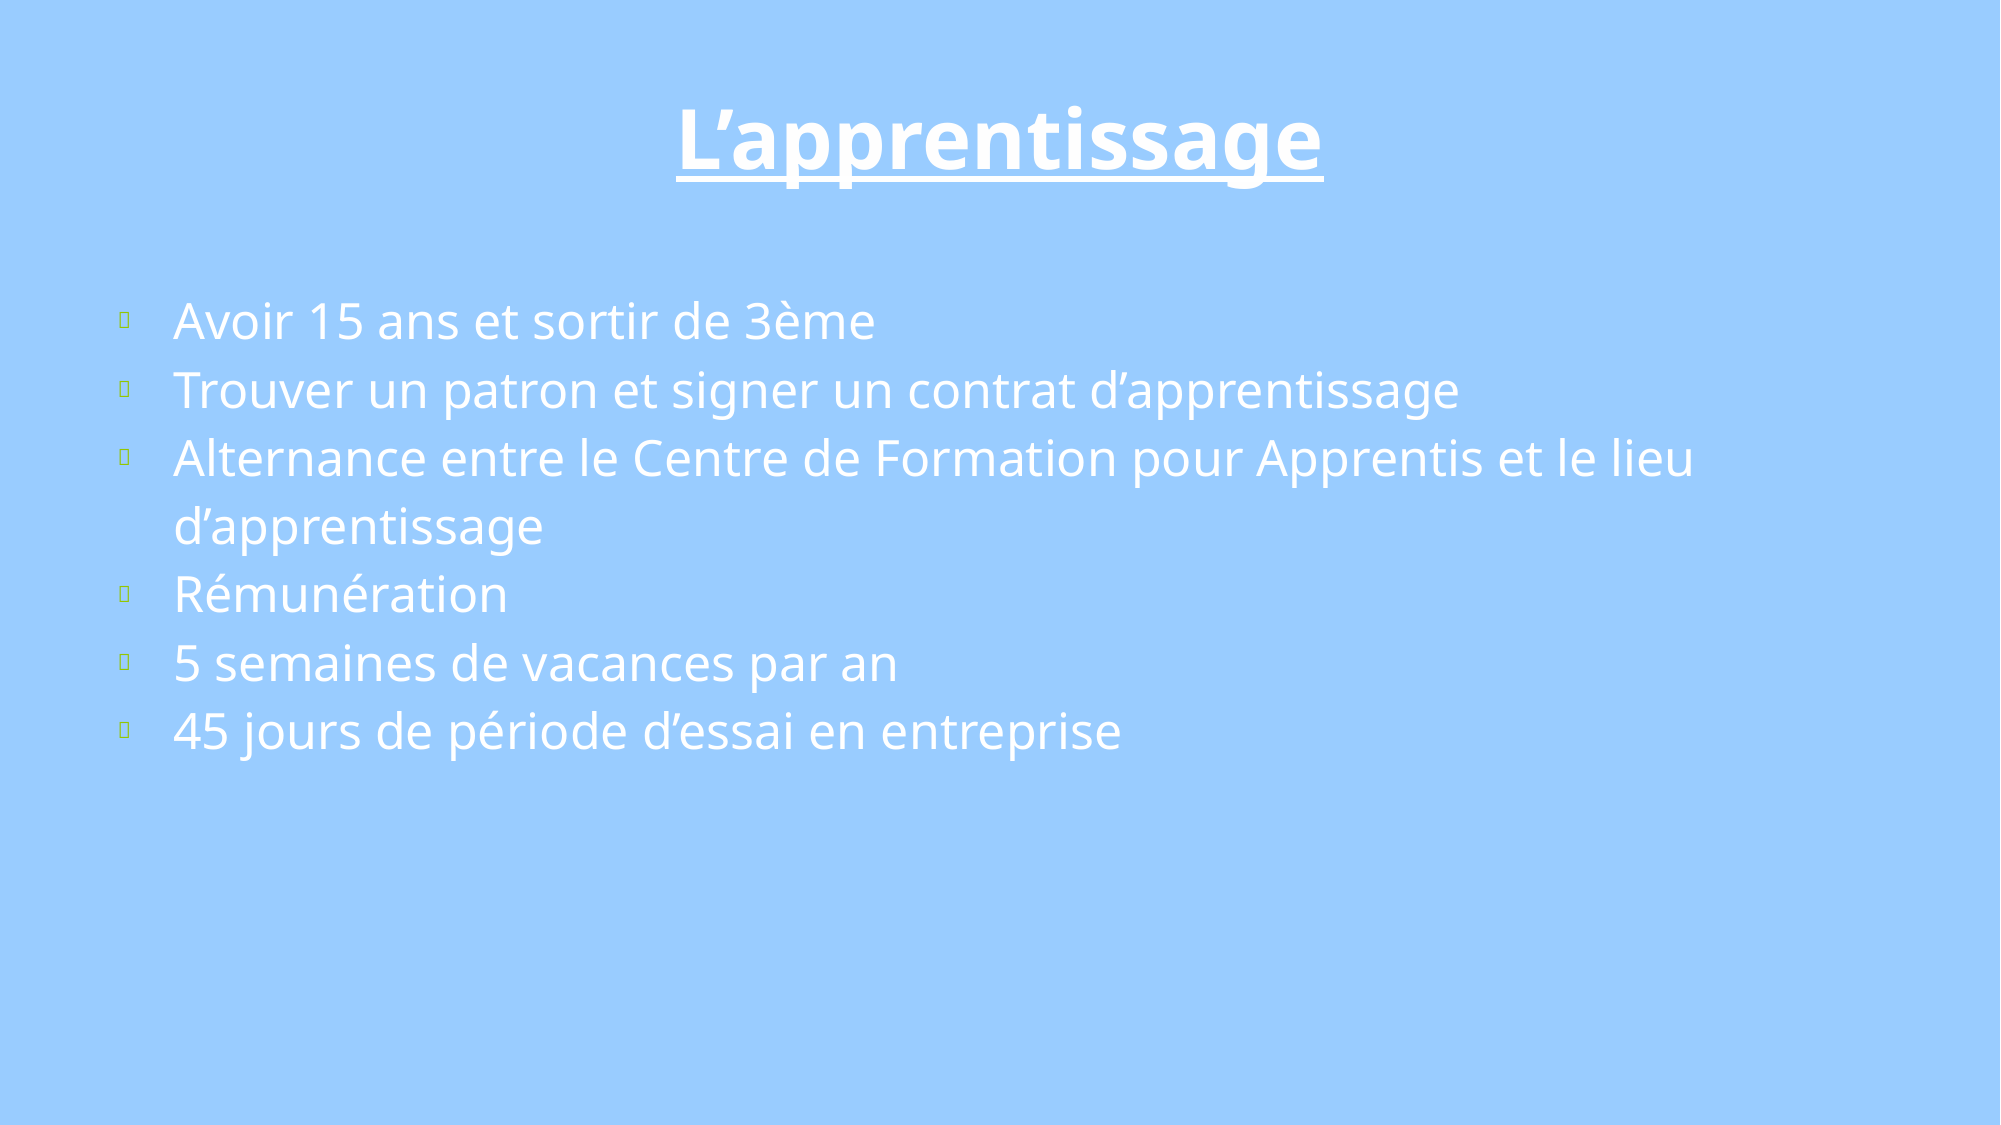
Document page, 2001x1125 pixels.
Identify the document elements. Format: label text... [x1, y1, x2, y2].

text_box Avoir 15 ans et sortir de 3ème Trouver un patron et signer un contrat d’apprentissage Alternance entre le Centre de Formation pour Apprentis et le lieu d’apprentissage Rémunération 5 semaines de vacances par an 45 jours de période d’essai en entreprise [102, 278, 1834, 875]
text_box L’apprentissage [132, 73, 1867, 233]
